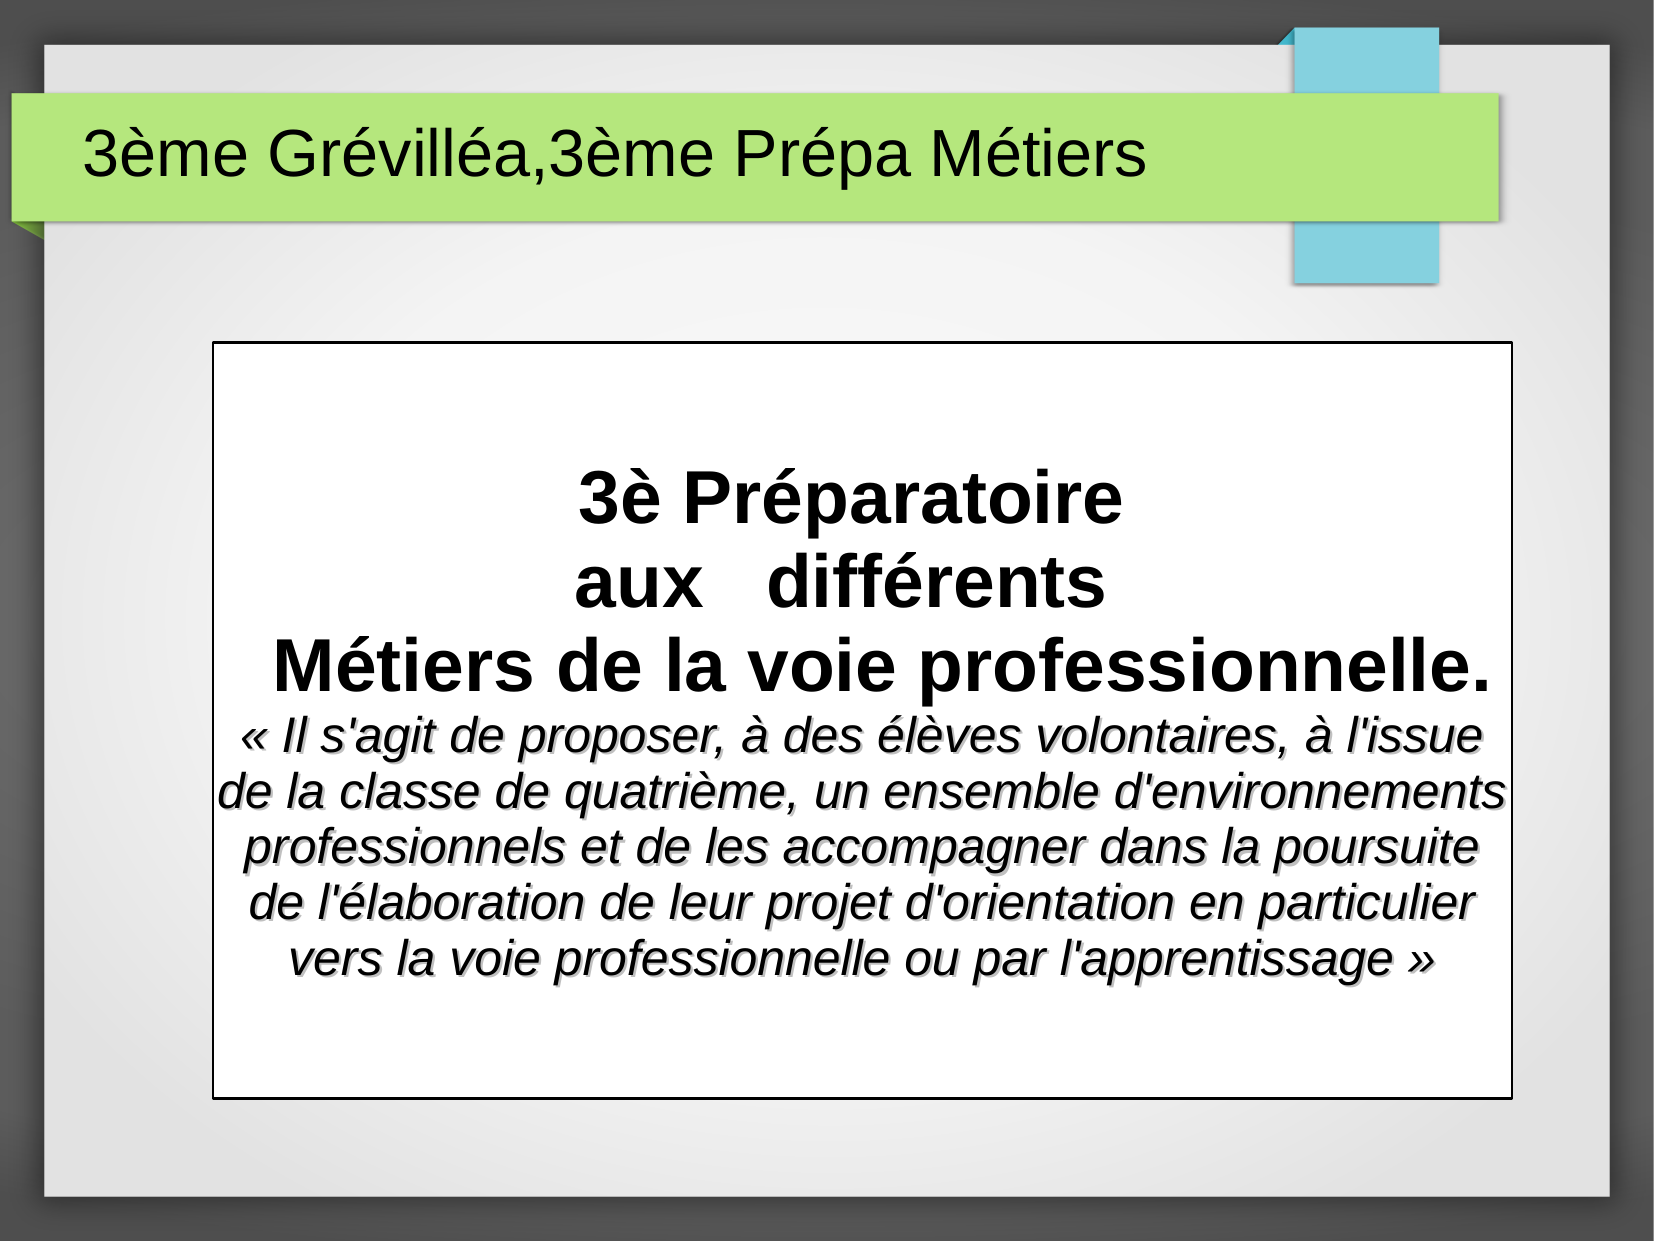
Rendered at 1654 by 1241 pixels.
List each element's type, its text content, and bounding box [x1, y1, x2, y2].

text_box 3è Préparatoire aux différents Métiers de la voie professionnelle. « Il s'agit de proposer, à des élèves volontaires, à l'issue de la classe de quatrième, un ensemble d'environnements professionnels et de les accompagner dans la poursuite de l'élaboration de leur projet d'orientation en particulier vers la voie professionnelle ou par l'apprentissage » [213, 343, 1512, 1098]
picture [0, 0, 1654, 1241]
title 3ème Grévilléa,3ème Prépa Métiers [82, 94, 1264, 213]
